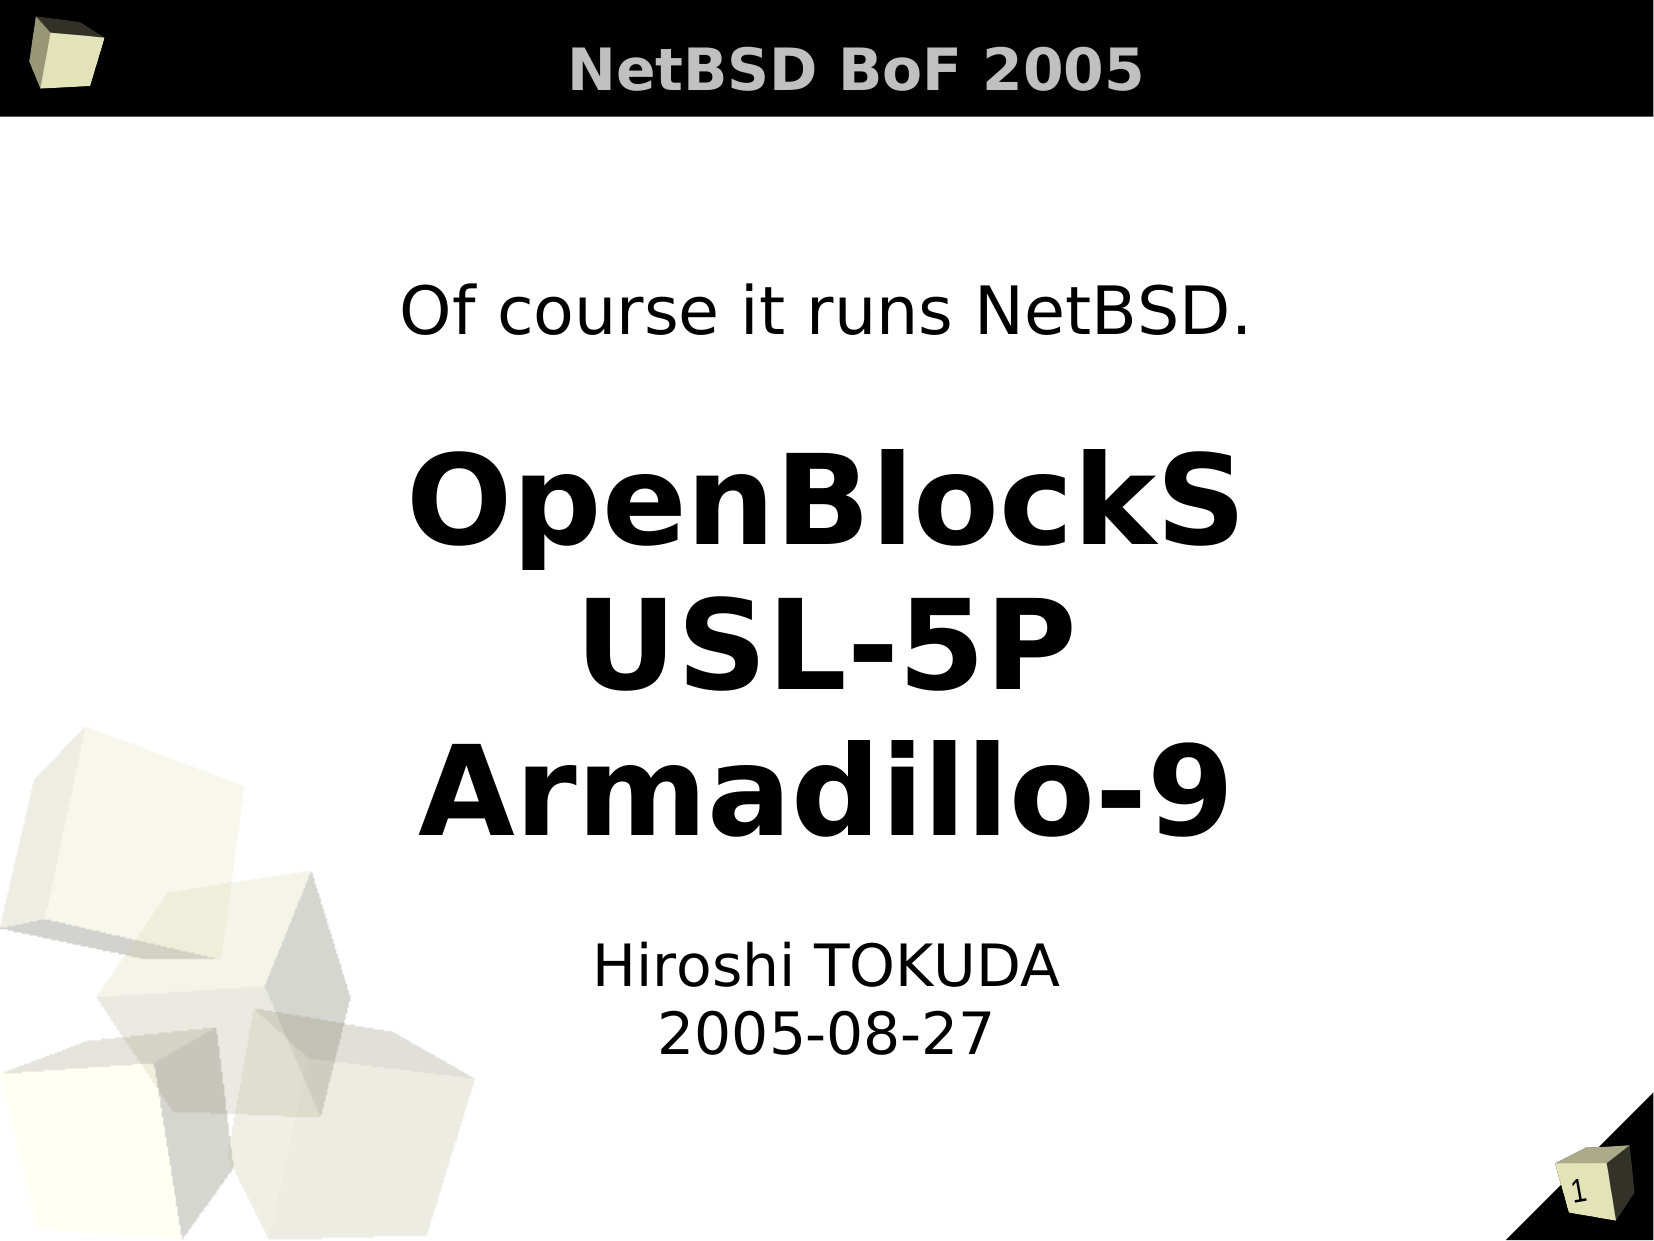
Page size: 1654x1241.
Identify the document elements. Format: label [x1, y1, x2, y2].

picture [0, 726, 477, 1241]
picture [454, 766, 477, 801]
